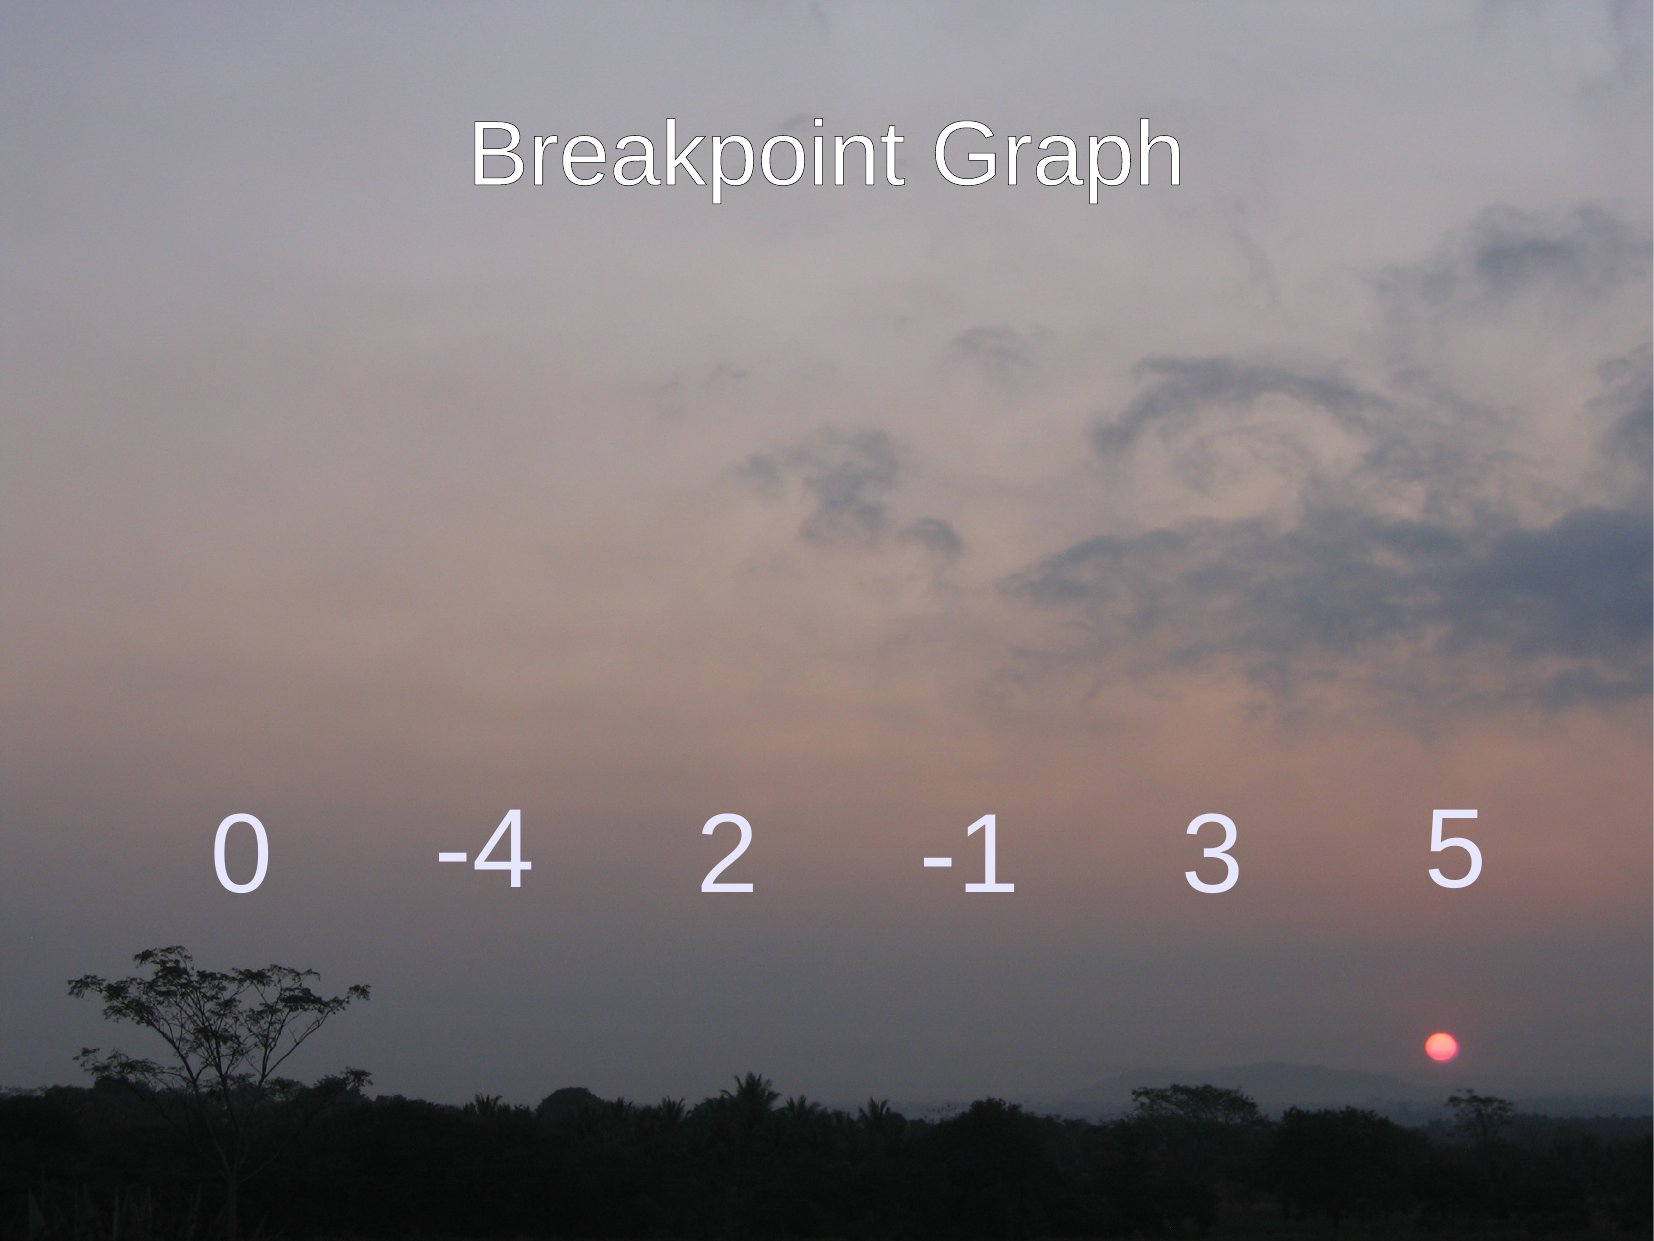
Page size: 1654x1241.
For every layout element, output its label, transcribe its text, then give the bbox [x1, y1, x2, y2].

title Breakpoint Graph [82, 49, 1571, 257]
picture [0, 0, 1654, 1241]
table_header 0 [121, 778, 363, 929]
table_header 3 [1091, 778, 1334, 929]
table_header -1 [848, 778, 1091, 929]
table_header 5 [1334, 778, 1577, 929]
table_header 2 [606, 778, 848, 929]
table_header -4 [363, 778, 606, 929]
